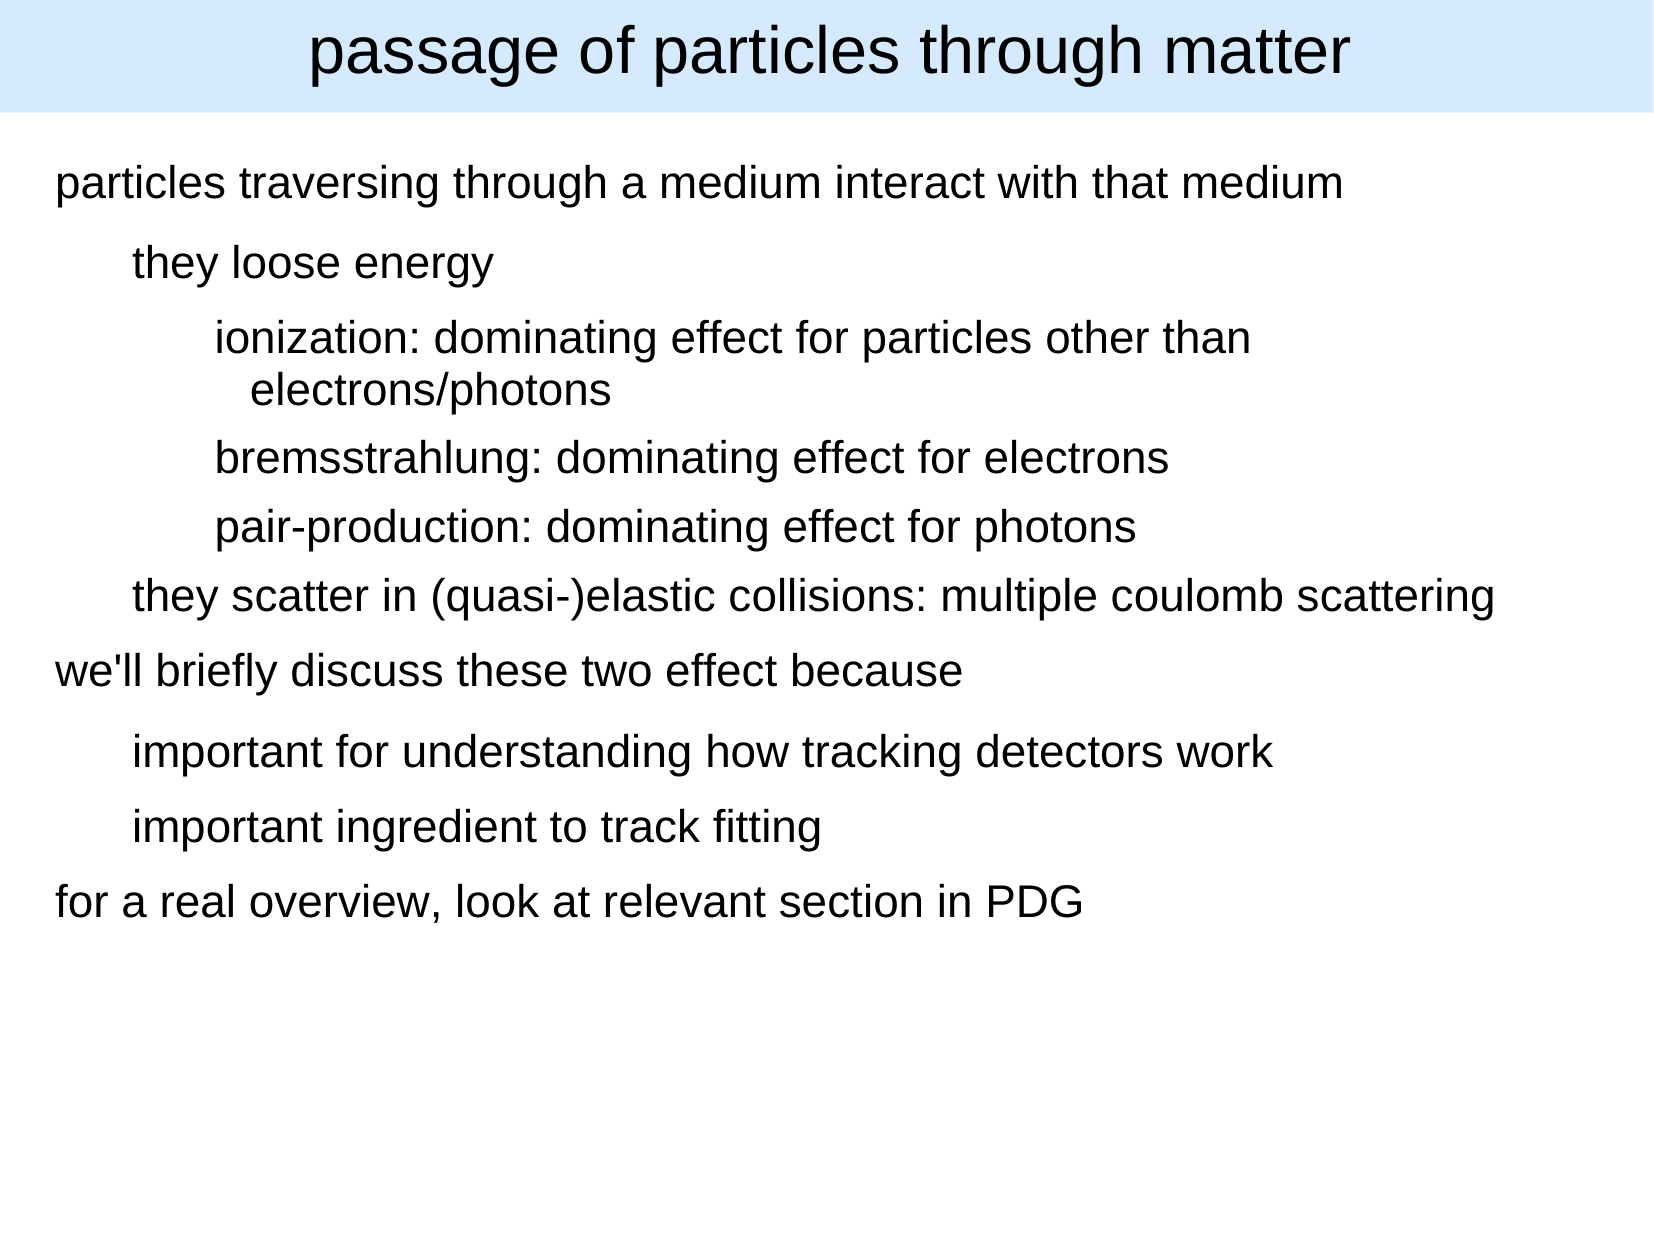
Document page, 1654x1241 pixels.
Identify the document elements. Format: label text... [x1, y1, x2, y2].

list particles traversing through a medium interact with that medium they loose energy ionization: dominating effect for particles other than electrons/photons bremsstrahlung: dominating effect for electrons pair-production: dominating effect for photons they scatter in (quasi-)elastic collisions: multiple coulomb scattering we'll briefly discuss these two effect because important for understanding how tracking detectors work important ingredient to track fitting for a real overview, look at relevant section in PDG [37, 156, 1613, 1112]
title passage of particles through matter [86, 0, 1576, 101]
